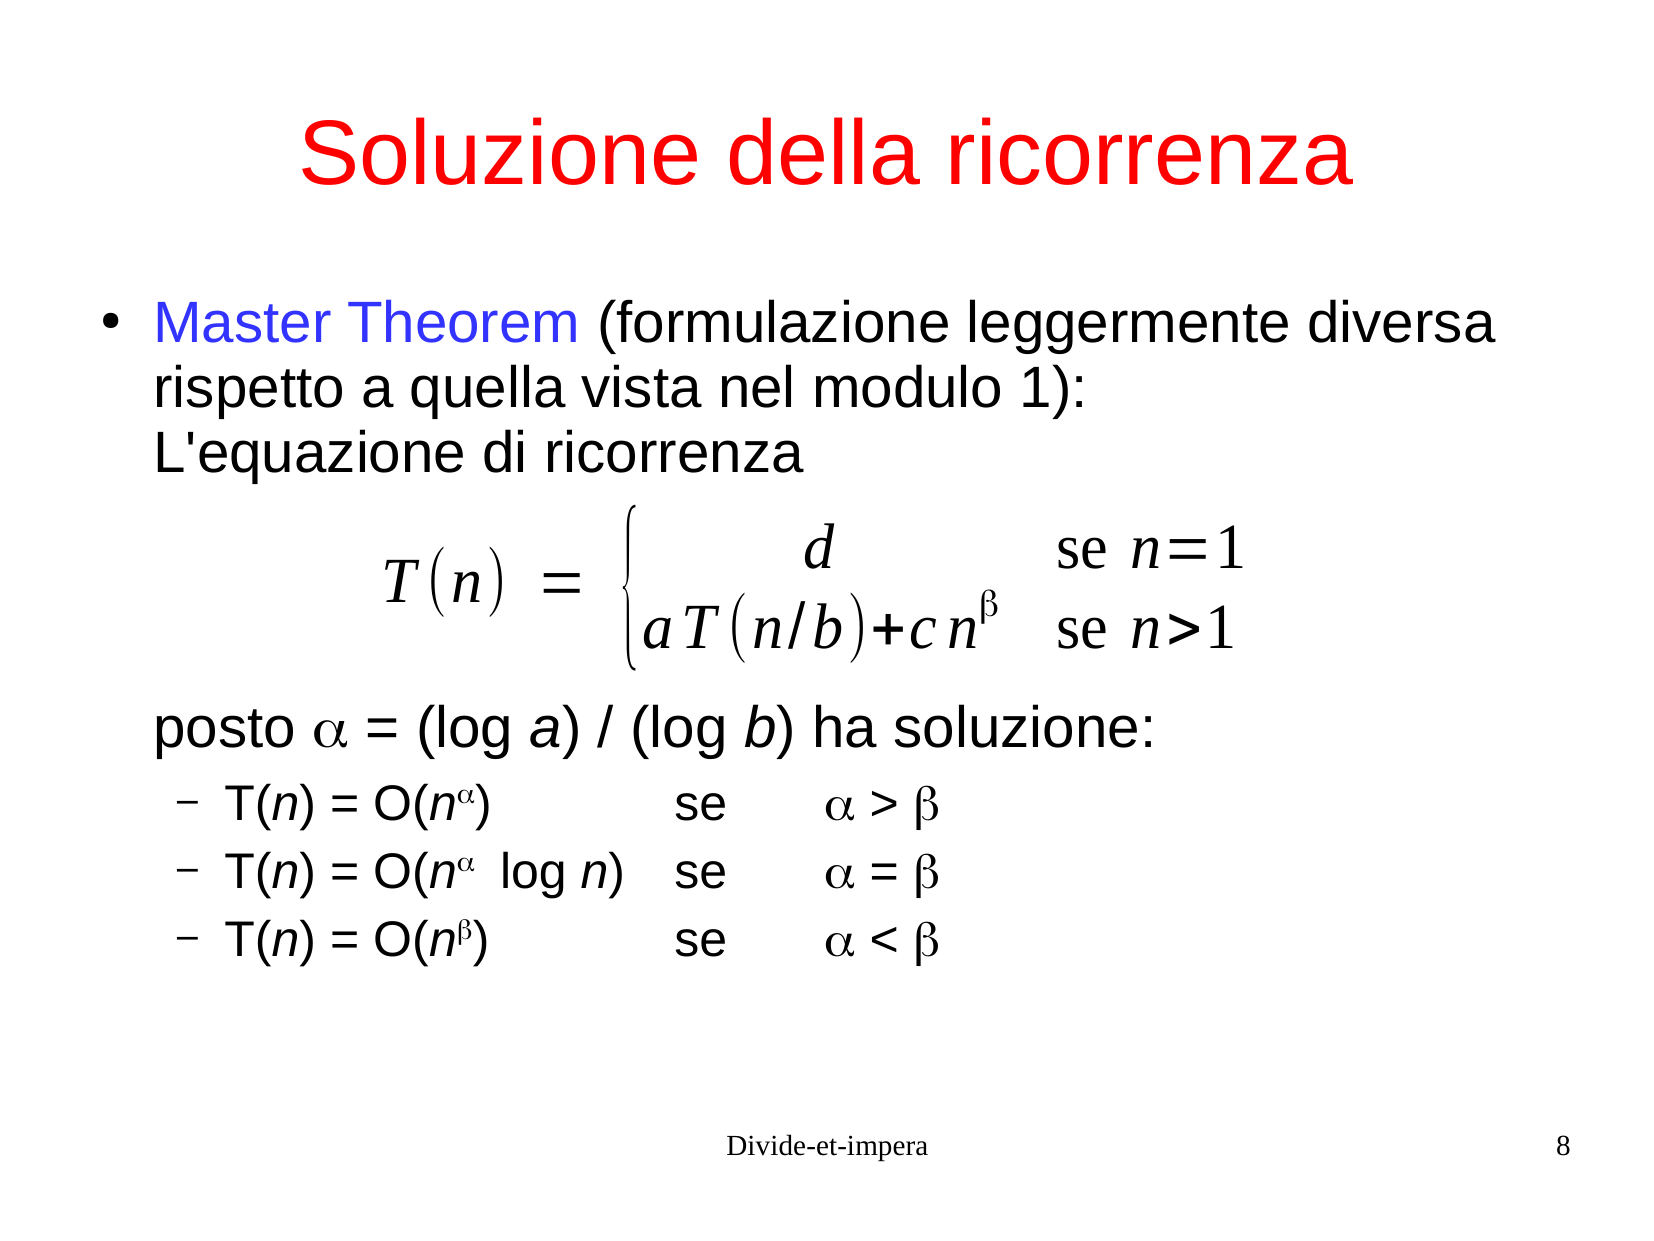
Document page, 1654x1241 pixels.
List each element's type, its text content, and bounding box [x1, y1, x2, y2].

list Master Theorem (formulazione leggermente diversa rispetto a quella vista nel modulo 1): L'equazione di ricorrenza posto a = (log a) / (log b) ha soluzione: T(n) = O(na) se a > b T(n) = O(na log n) se a = b T(n) = O(nb) se a < b [82, 290, 1571, 1109]
chart [375, 502, 1255, 676]
title Soluzione della ricorrenza [82, 49, 1571, 257]
